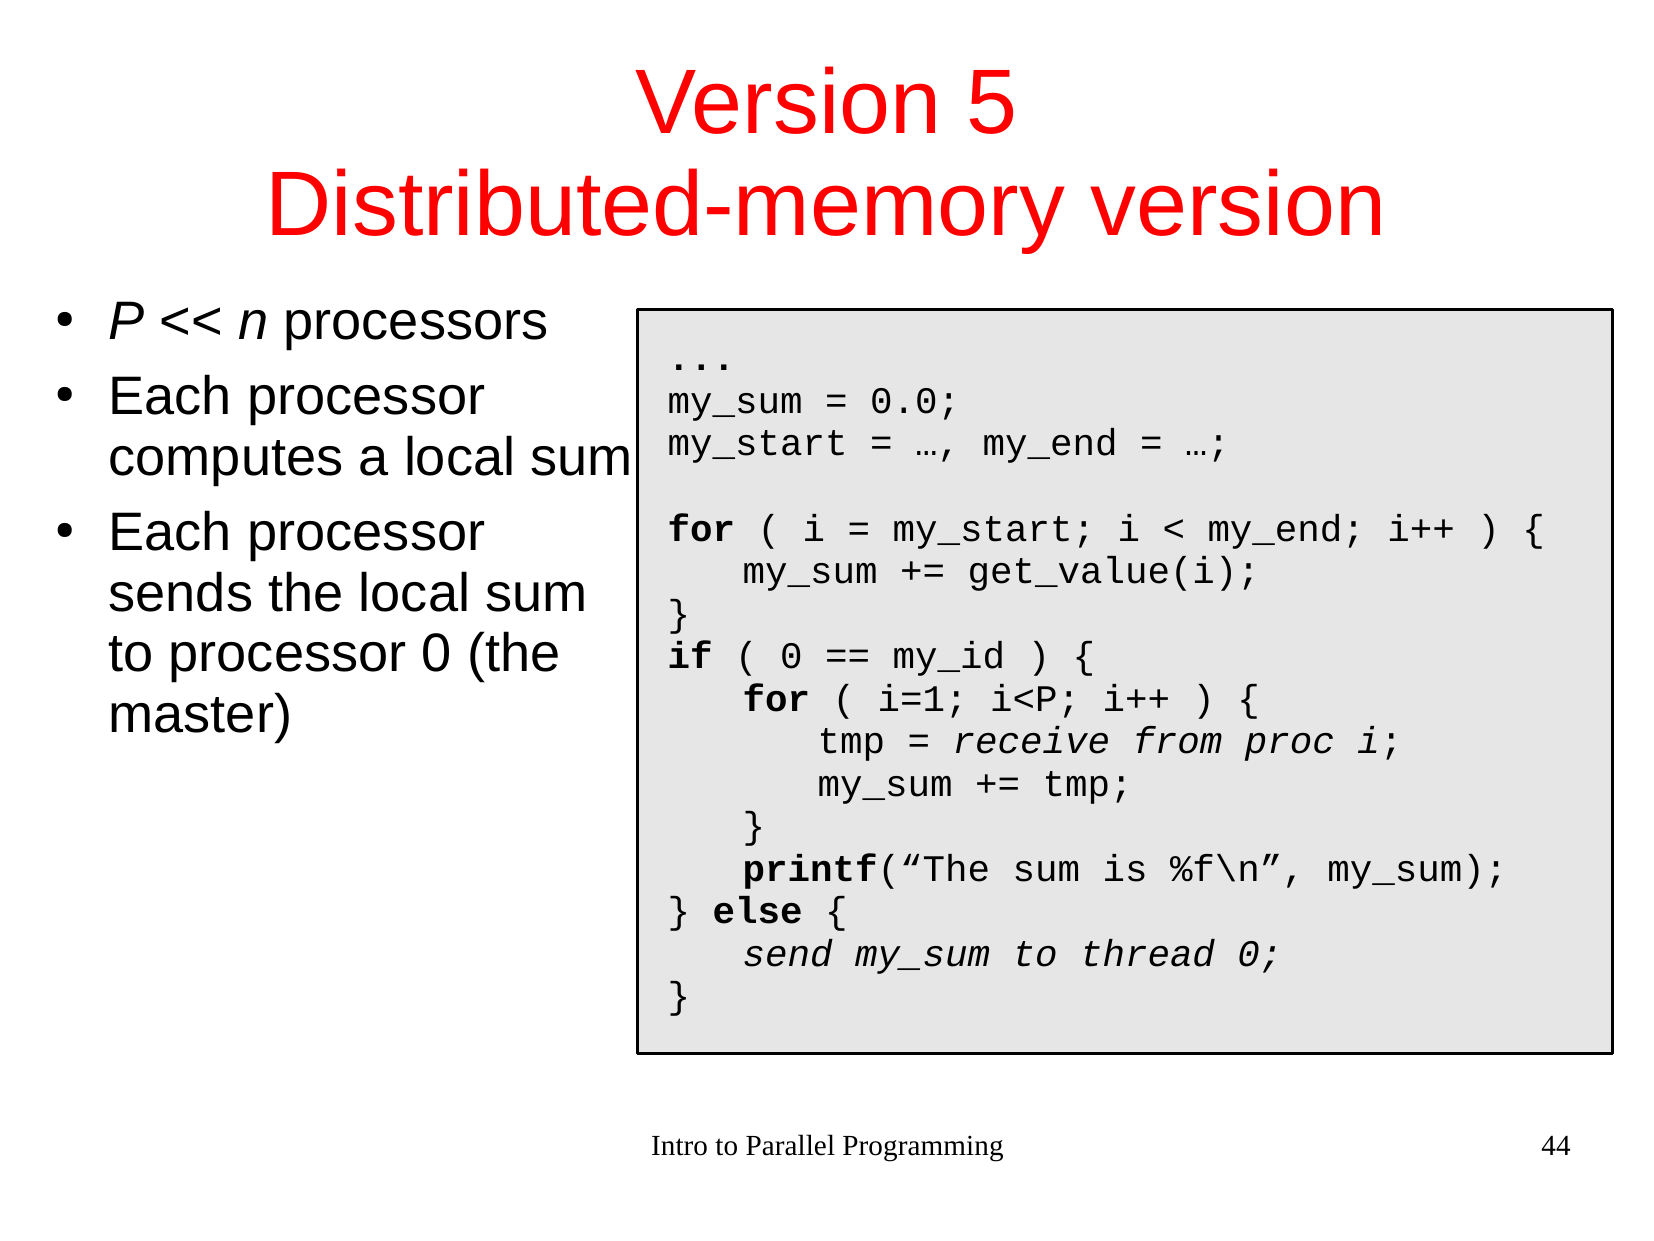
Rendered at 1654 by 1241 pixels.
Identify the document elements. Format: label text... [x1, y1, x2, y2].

list P << n processors Each processor computes a local sum Each processor sends the local sum to processor 0 (the master) [37, 290, 638, 1109]
text_box ... my_sum = 0.0; my_start = …, my_end = …; for ( i = my_start; i < my_end; i++ ) { my_sum += get_value(i); } if ( 0 == my_id ) { for ( i=1; i<P; i++ ) { tmp = receive from proc i; my_sum += tmp; } printf(“The sum is %f\n”, my_sum); } else { send my_sum to thread 0; } [637, 309, 1613, 1054]
title Version 5 Distributed-memory version [82, 50, 1571, 256]
